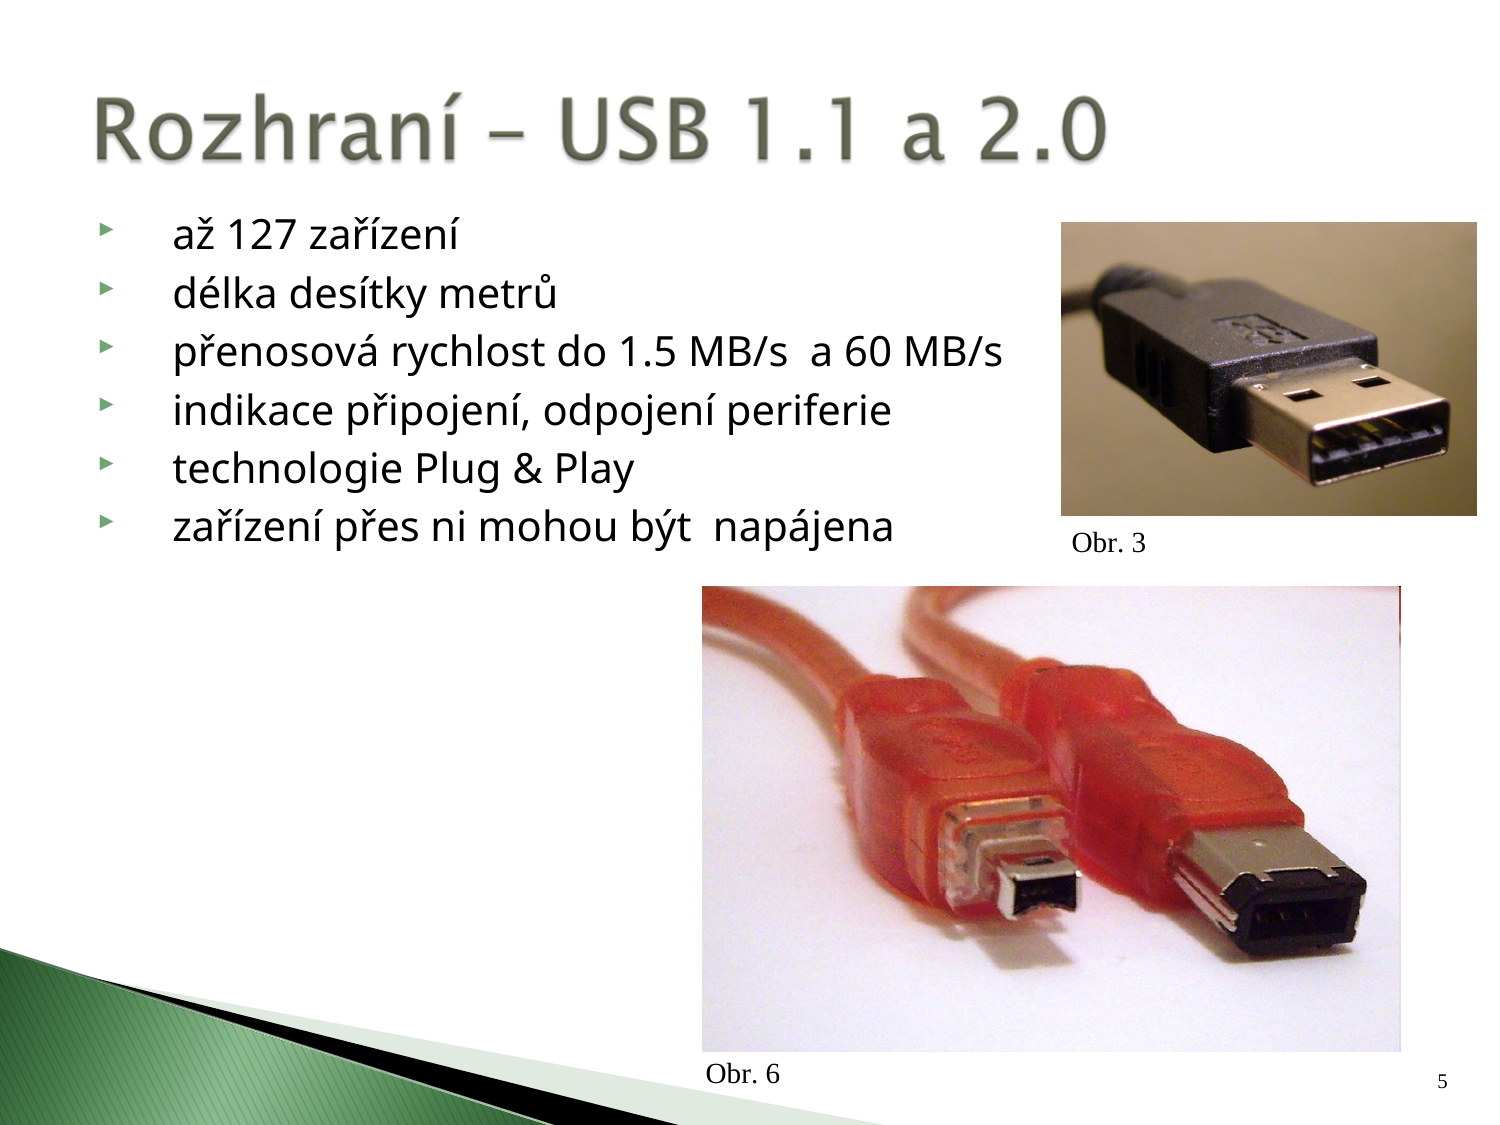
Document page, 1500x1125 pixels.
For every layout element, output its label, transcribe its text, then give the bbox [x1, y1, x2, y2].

text_box <číslo> [1149, 1025, 1463, 1101]
picture [702, 586, 1401, 1052]
text_box Obr. 6 [690, 1046, 872, 1098]
text_box Obr. 3 [1056, 515, 1179, 566]
text_box až 127 zařízení délka desítky metrů přenosová rychlost do 1.5 MB/s a 60 MB/s indikace připojení, odpojení periferie technologie Plug & Play zařízení přes ni mohou být napájena [82, 200, 1068, 600]
picture [1068, 222, 1477, 516]
picture [0, 946, 559, 1125]
text_box [32, 43, 1303, 234]
